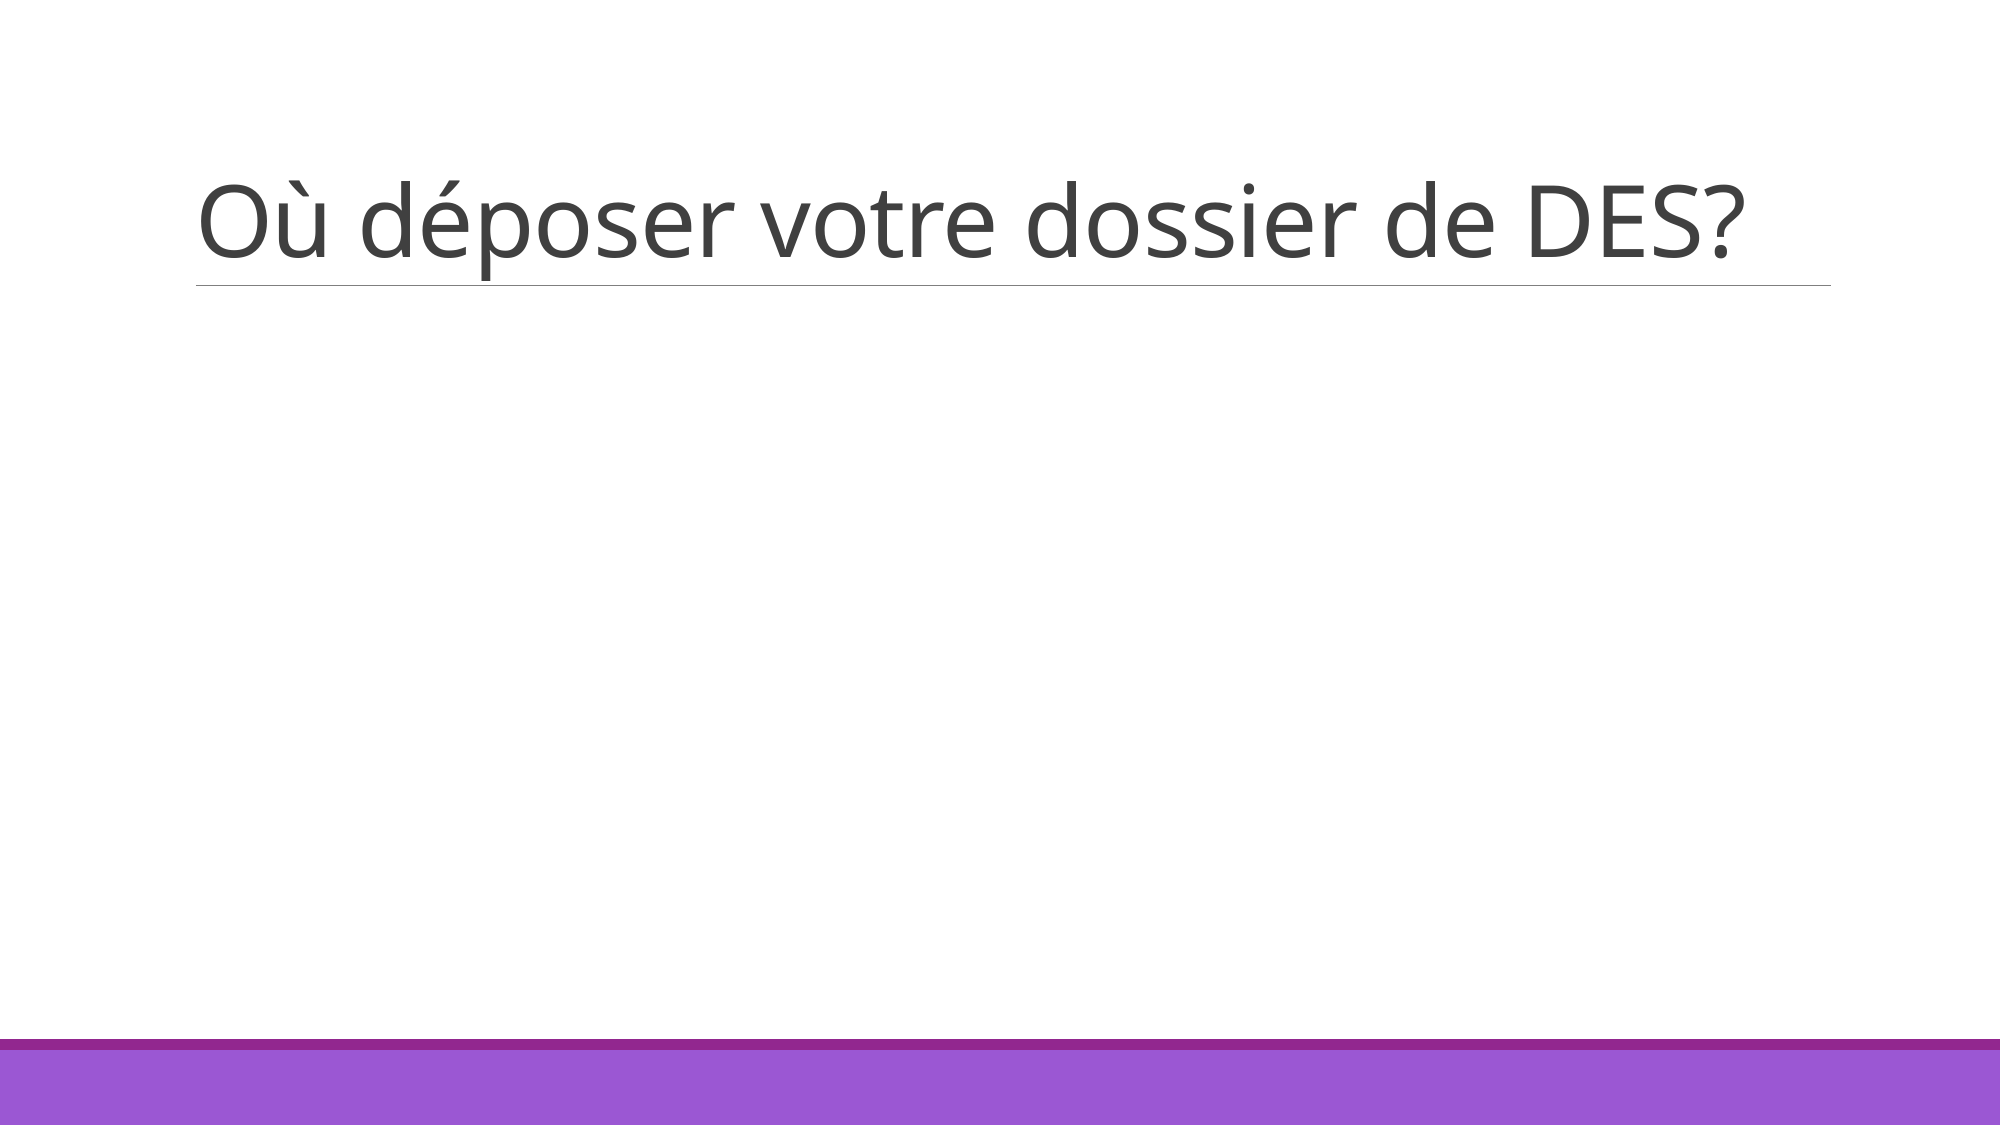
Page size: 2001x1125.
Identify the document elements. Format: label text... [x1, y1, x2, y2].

title Où déposer votre dossier de DES? [180, 47, 1831, 286]
